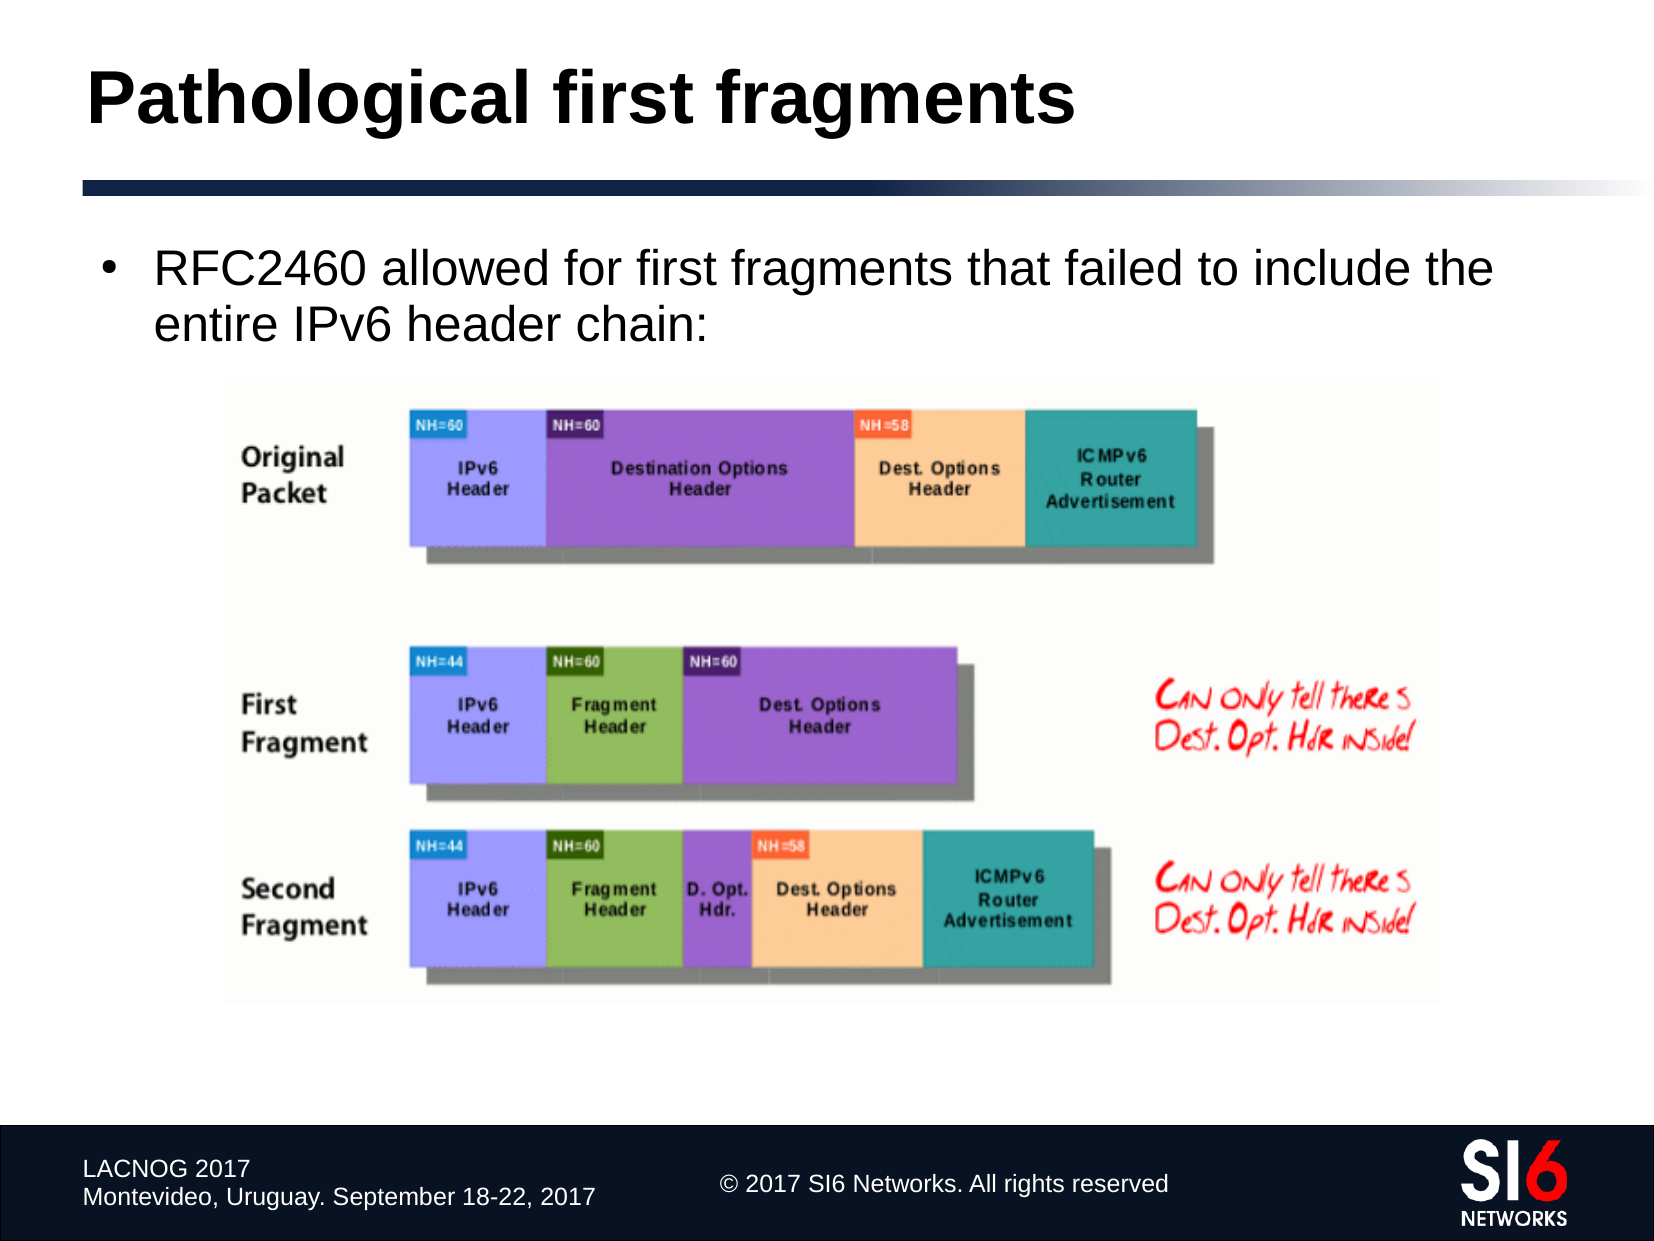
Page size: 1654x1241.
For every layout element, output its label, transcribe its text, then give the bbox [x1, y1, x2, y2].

picture [224, 382, 1440, 1006]
picture [1461, 1139, 1567, 1226]
title Pathological first fragments [86, 30, 1576, 166]
list RFC2460 allowed for first fragments that failed to include the entire IPv6 header chain: [82, 240, 1571, 376]
